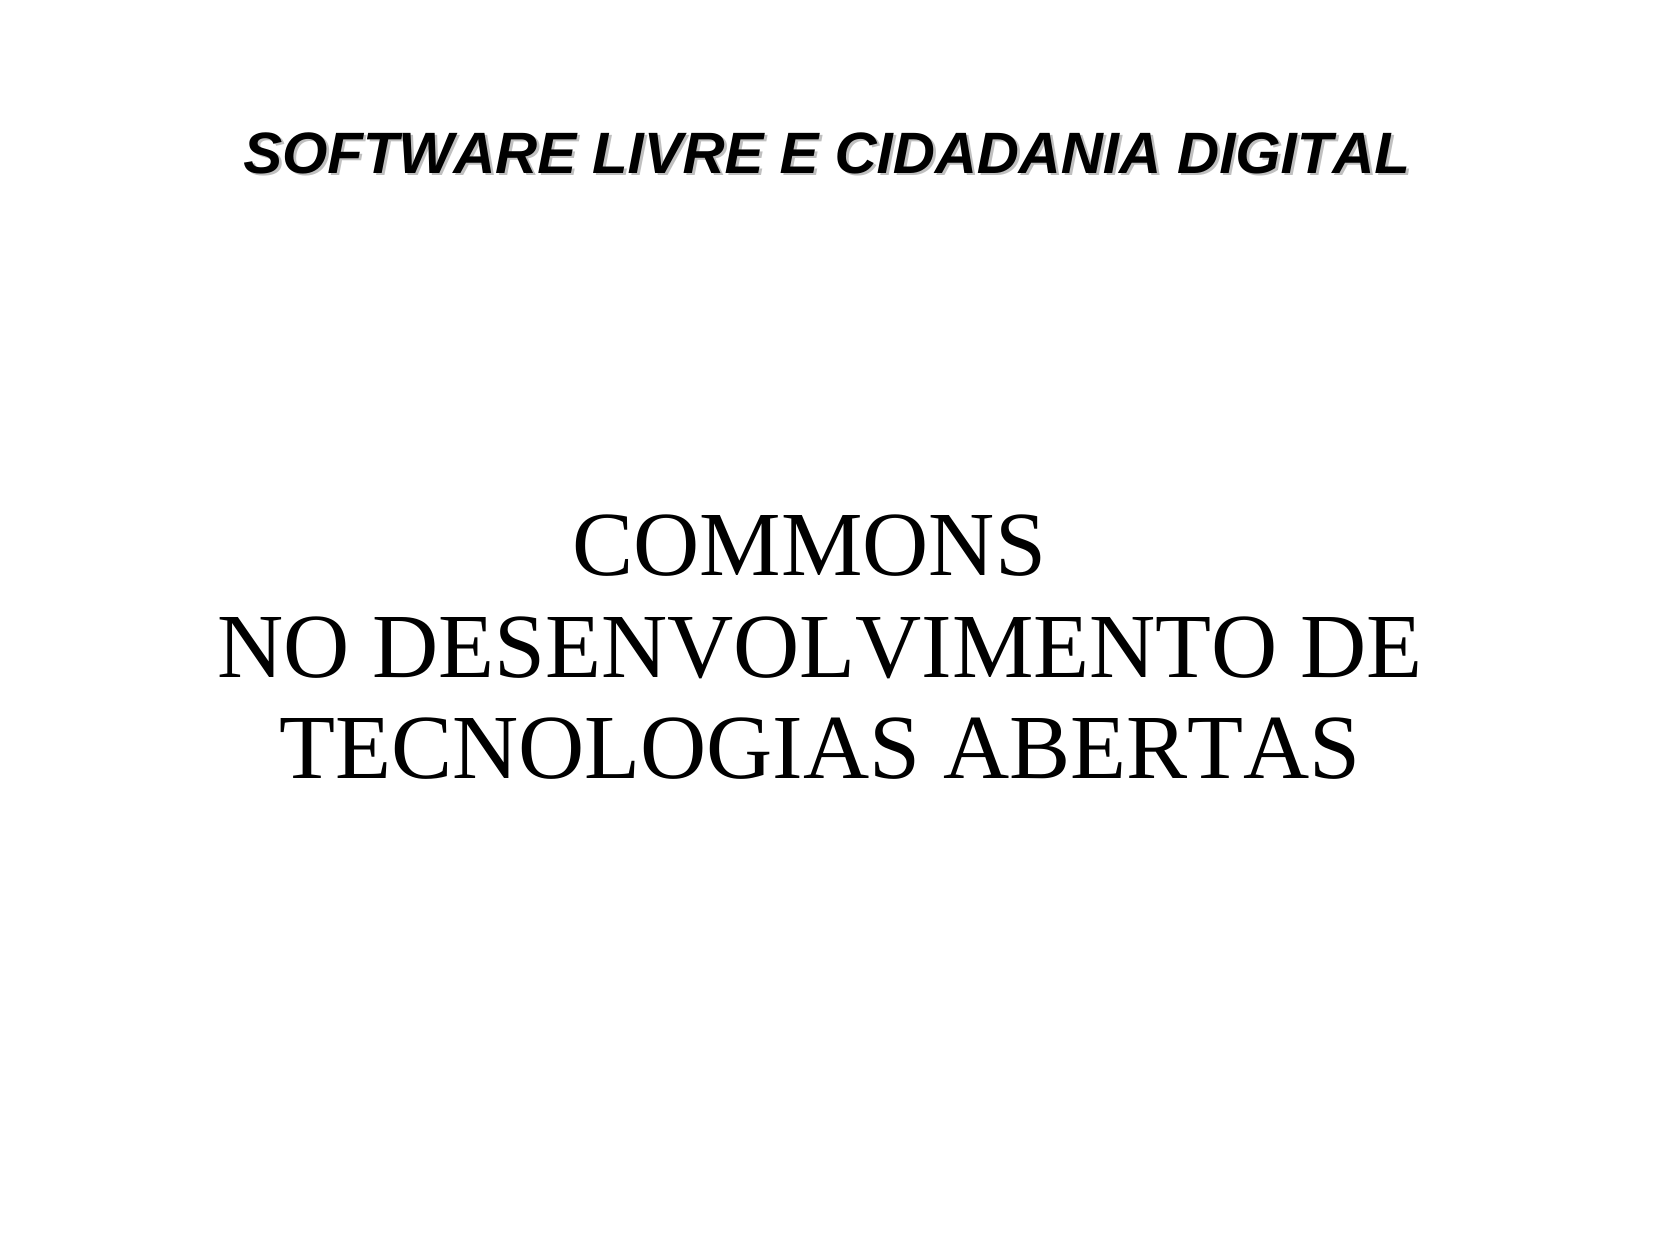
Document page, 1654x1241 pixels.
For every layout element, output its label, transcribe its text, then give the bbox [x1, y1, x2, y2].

subtitle COMMONS NO DESENVOLVIMENTO DE TECNOLOGIAS ABERTAS [76, 295, 1565, 1099]
title SOFTWARE LIVRE E CIDADANIA DIGITAL [82, 49, 1571, 257]
